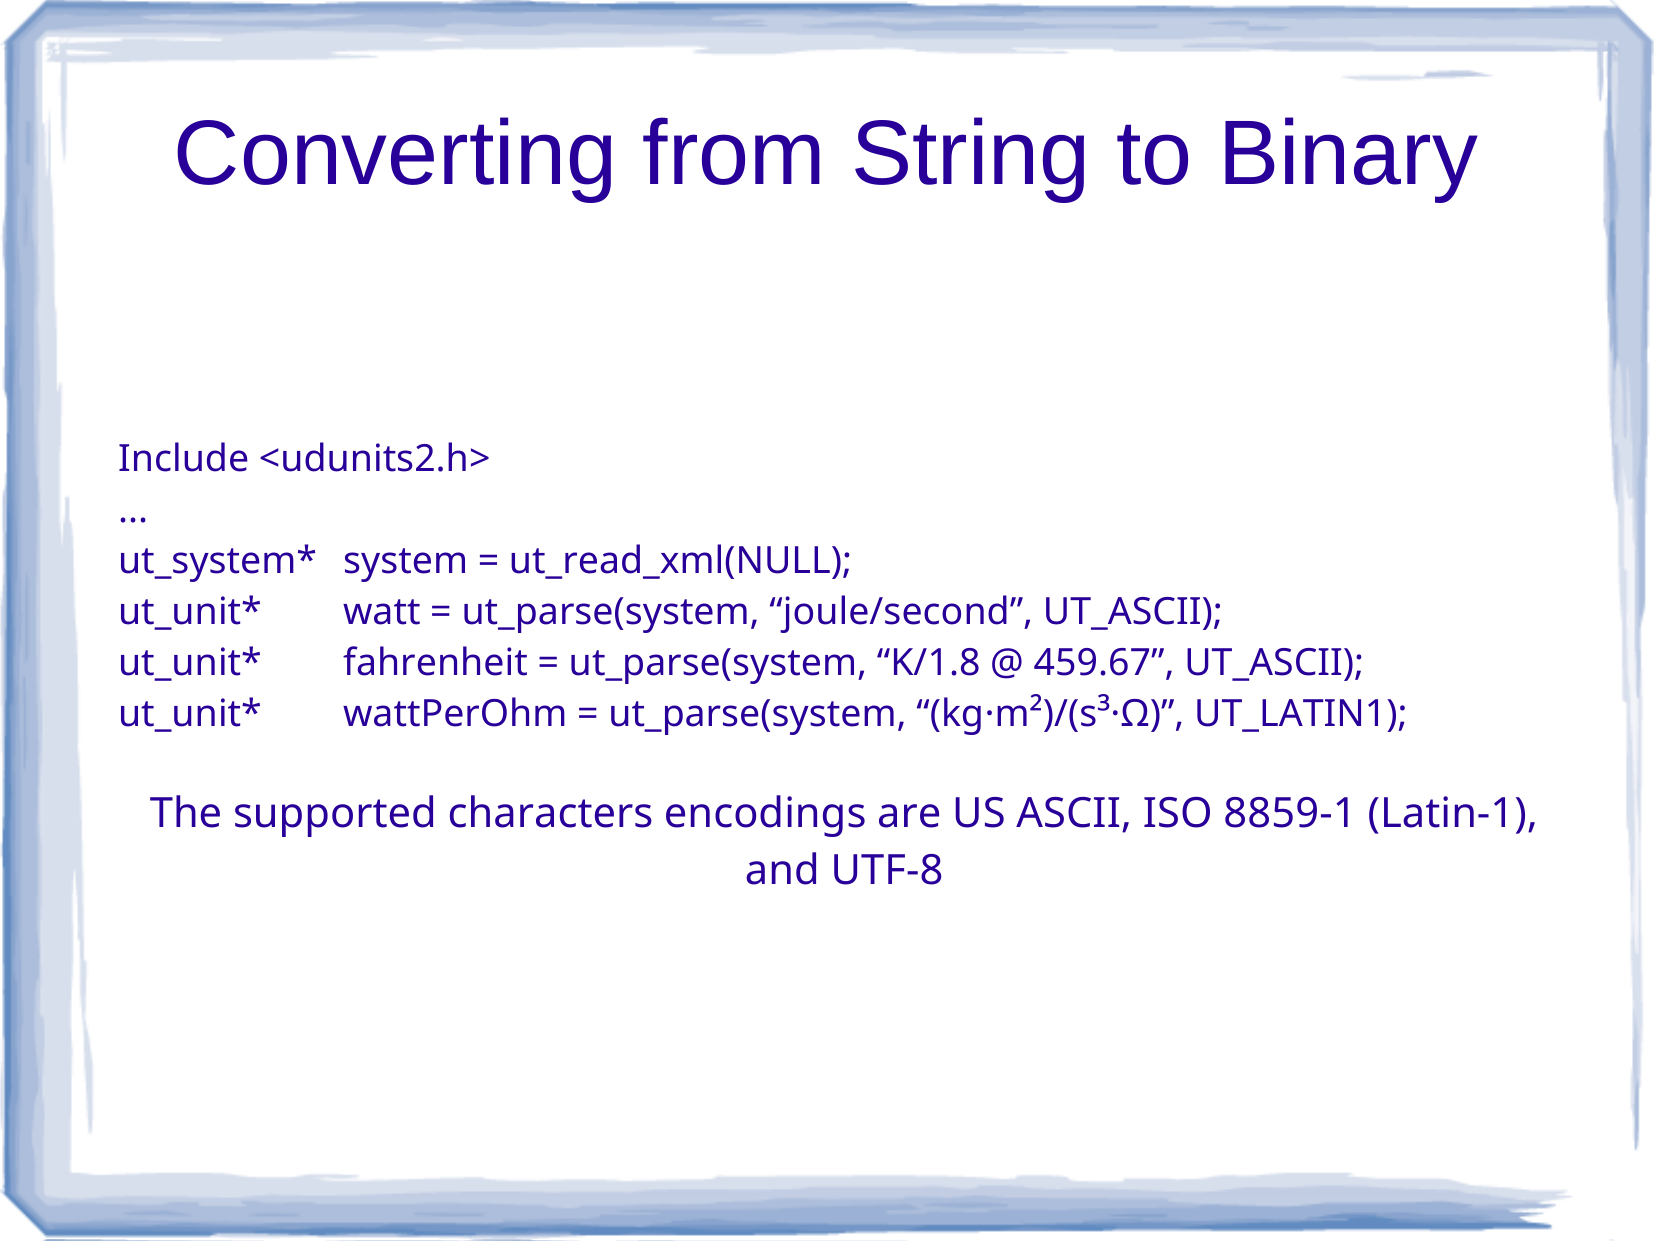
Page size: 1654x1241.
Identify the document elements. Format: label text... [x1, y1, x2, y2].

subtitle Include <udunits2.h> ... ut_system* system = ut_read_xml(NULL); ut_unit* watt = ut_parse(system, “joule/second”, UT_ASCII); ut_unit* fahrenheit = ut_parse(system, “K/1.8 @ 459.67”, UT_ASCII); ut_unit* wattPerOhm = ut_parse(system, “(kg·m²)/(s³·Ω)”, UT_LATIN1); The supported characters encodings are US ASCII, ISO 8859-1 (Latin-1), and UTF-8 [118, 332, 1571, 997]
picture [0, 0, 1654, 1241]
title Converting from String to Binary [82, 49, 1571, 257]
